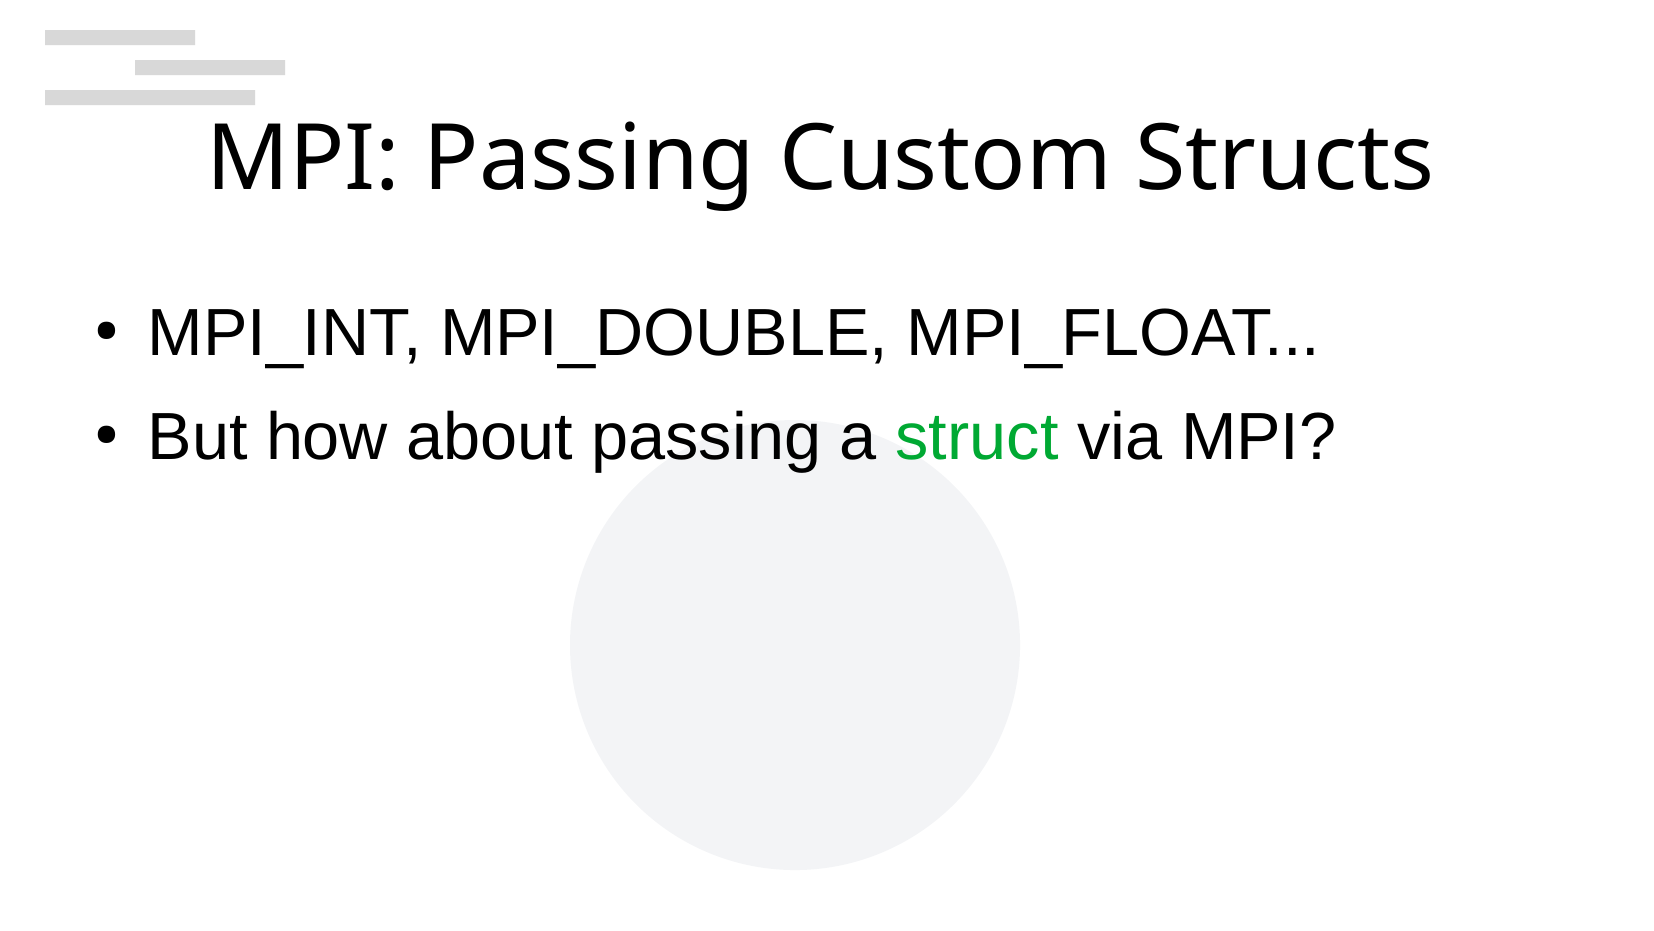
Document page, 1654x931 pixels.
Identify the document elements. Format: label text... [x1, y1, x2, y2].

list MPI_INT, MPI_DOUBLE, MPI_FLOAT... But how about passing a struct via MPI? [76, 295, 1565, 835]
title MPI: Passing Custom Structs [76, 76, 1565, 233]
